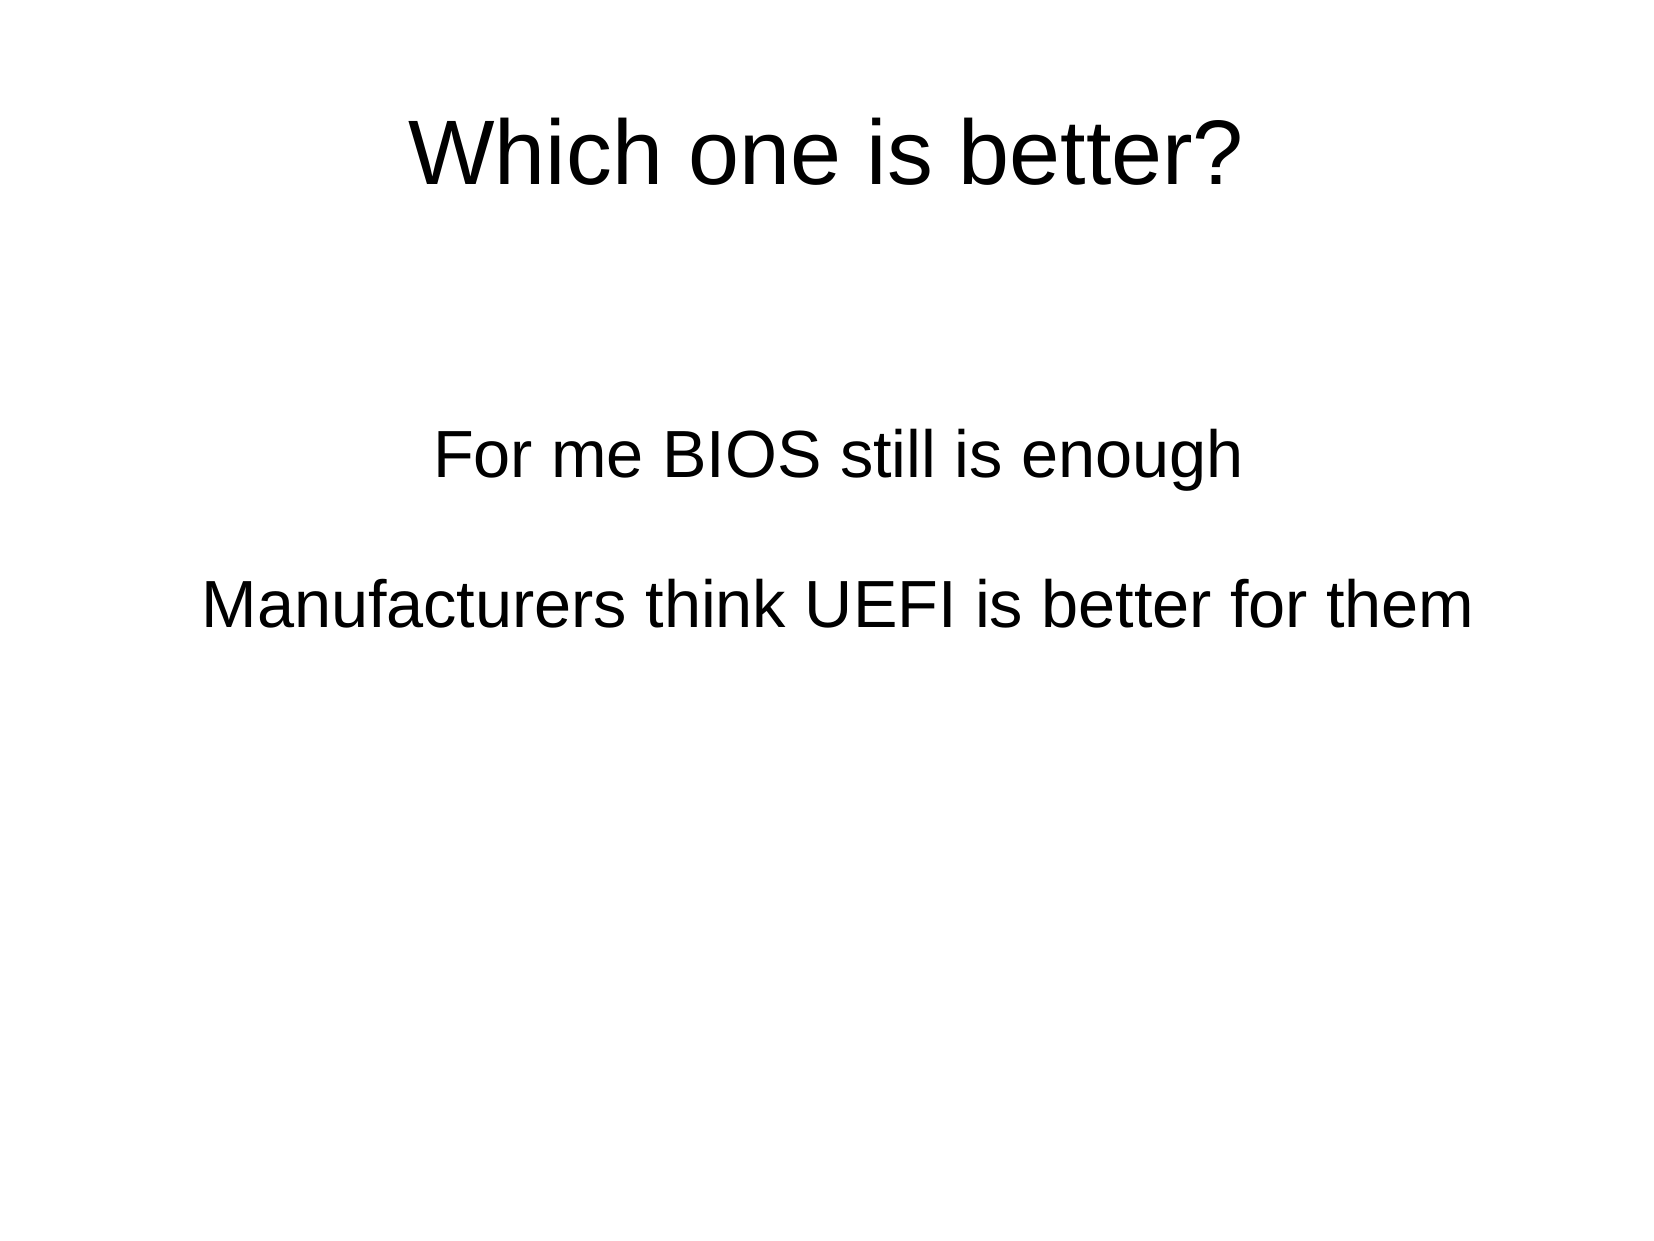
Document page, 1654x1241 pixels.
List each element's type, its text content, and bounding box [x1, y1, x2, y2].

subtitle For me BIOS still is enough Manufacturers think UEFI is better for them [82, 49, 1571, 1010]
